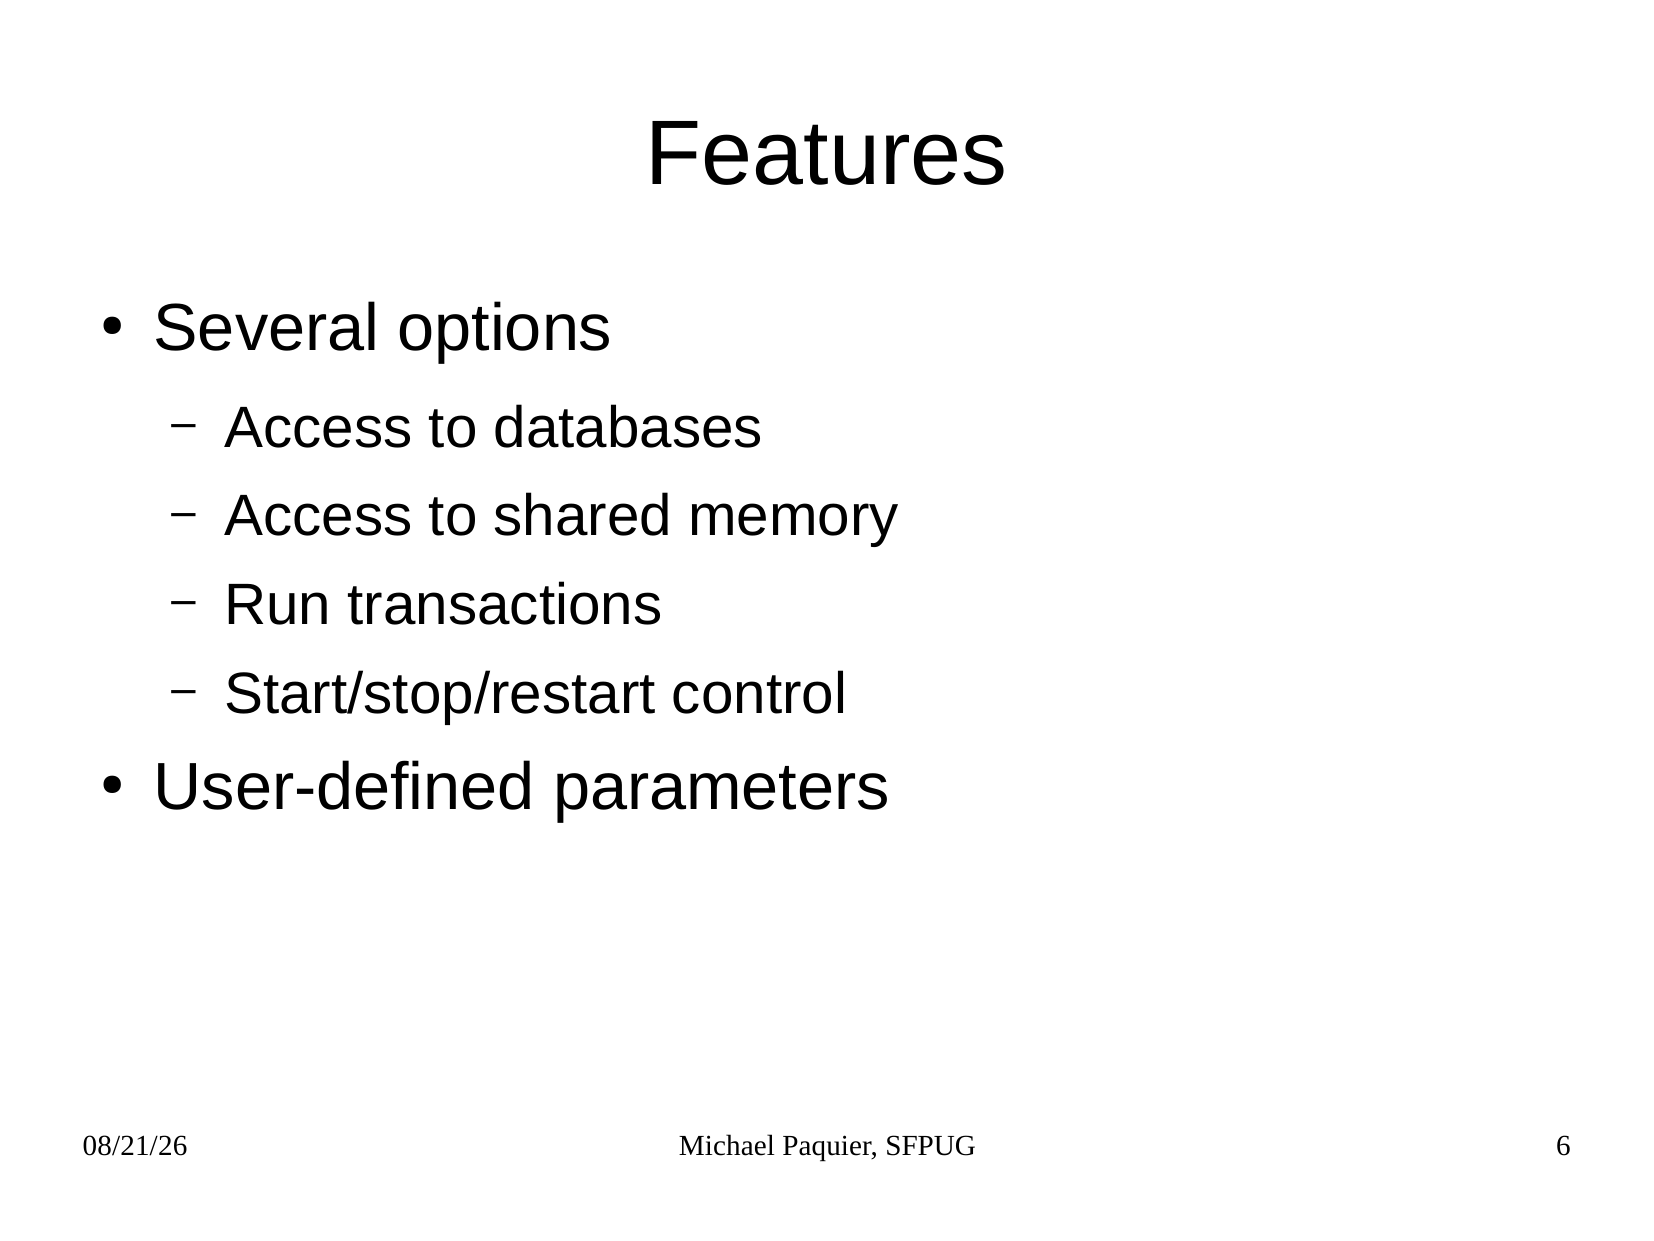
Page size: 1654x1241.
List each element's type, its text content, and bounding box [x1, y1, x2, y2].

list Several options Access to databases Access to shared memory Run transactions Start/stop/restart control User-defined parameters [82, 290, 1538, 1010]
title Features [82, 49, 1571, 257]
